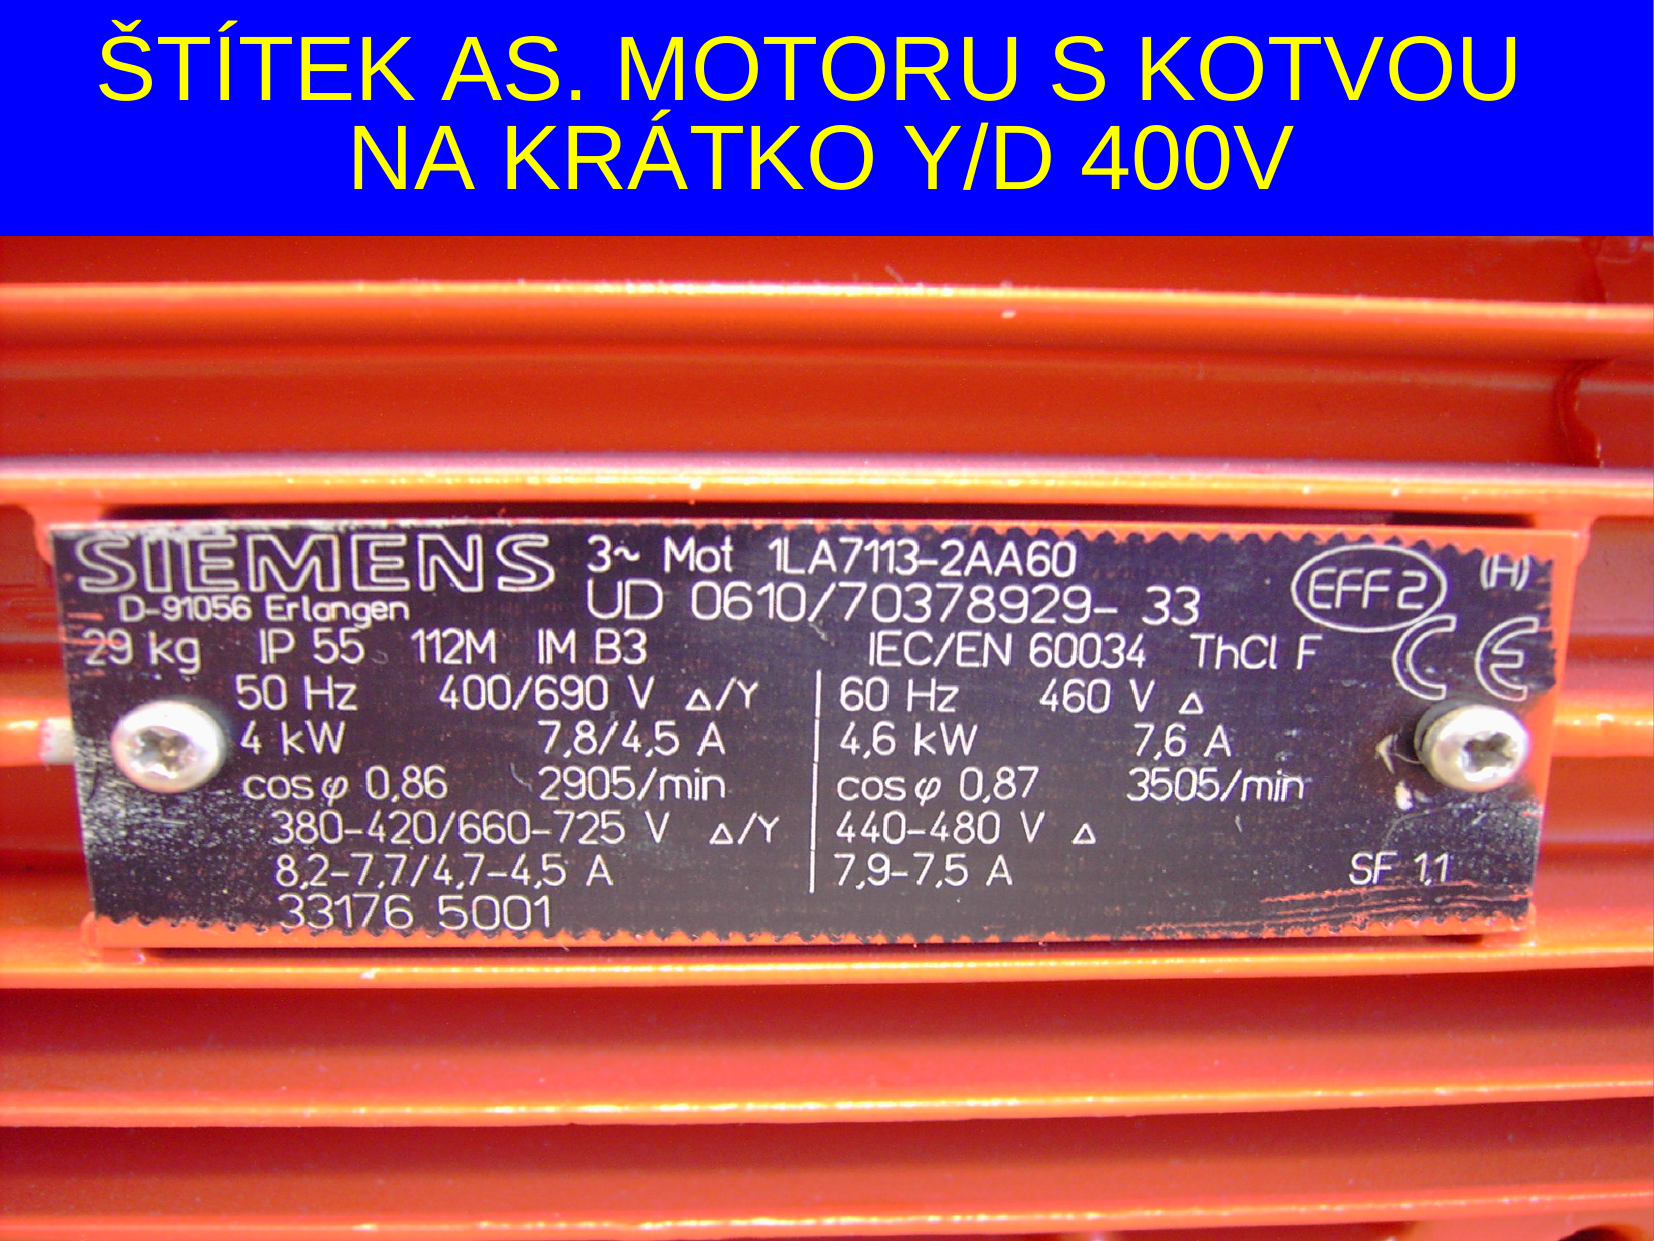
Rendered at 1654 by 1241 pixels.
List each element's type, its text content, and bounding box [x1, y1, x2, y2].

title ŠTÍTEK AS. MOTORU S KOTVOU NA KRÁTKO Y/D 400V [79, 8, 1565, 207]
picture [0, 236, 1654, 1241]
